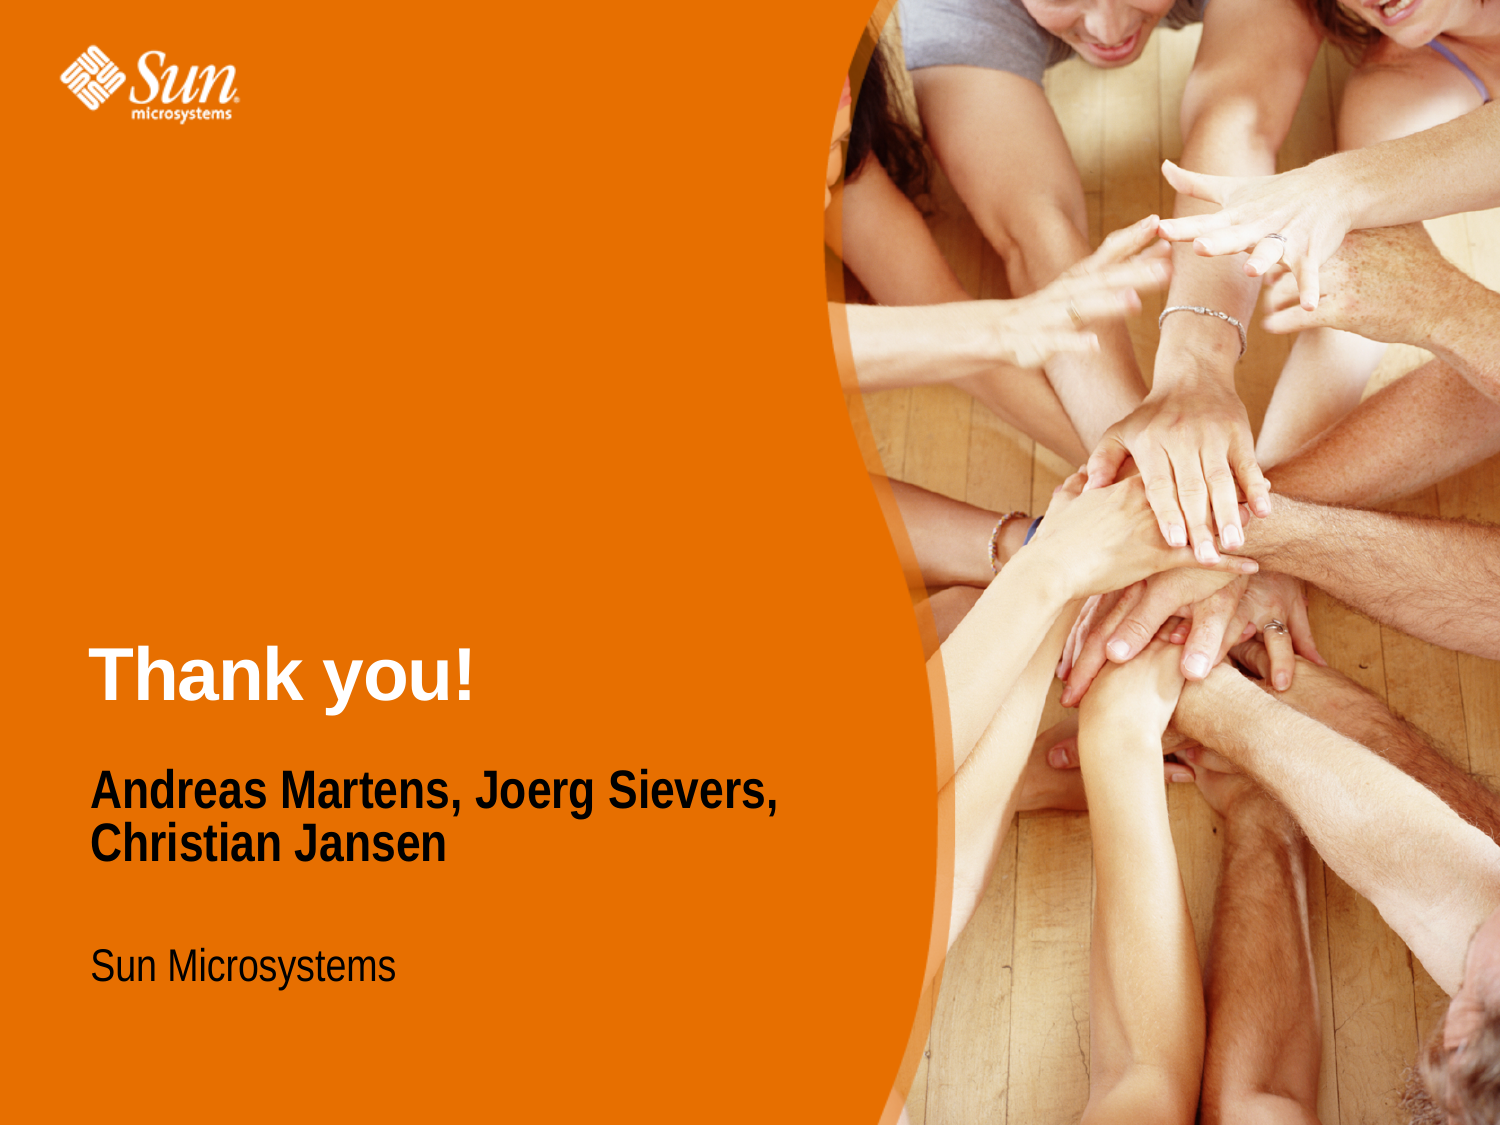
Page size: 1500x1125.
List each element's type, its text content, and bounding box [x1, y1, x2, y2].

title Thank you! [88, 470, 908, 716]
picture [0, 0, 1500, 1125]
list Andreas Martens, Joerg Sievers, Christian Jansen Sun Microsystems [90, 766, 1081, 998]
